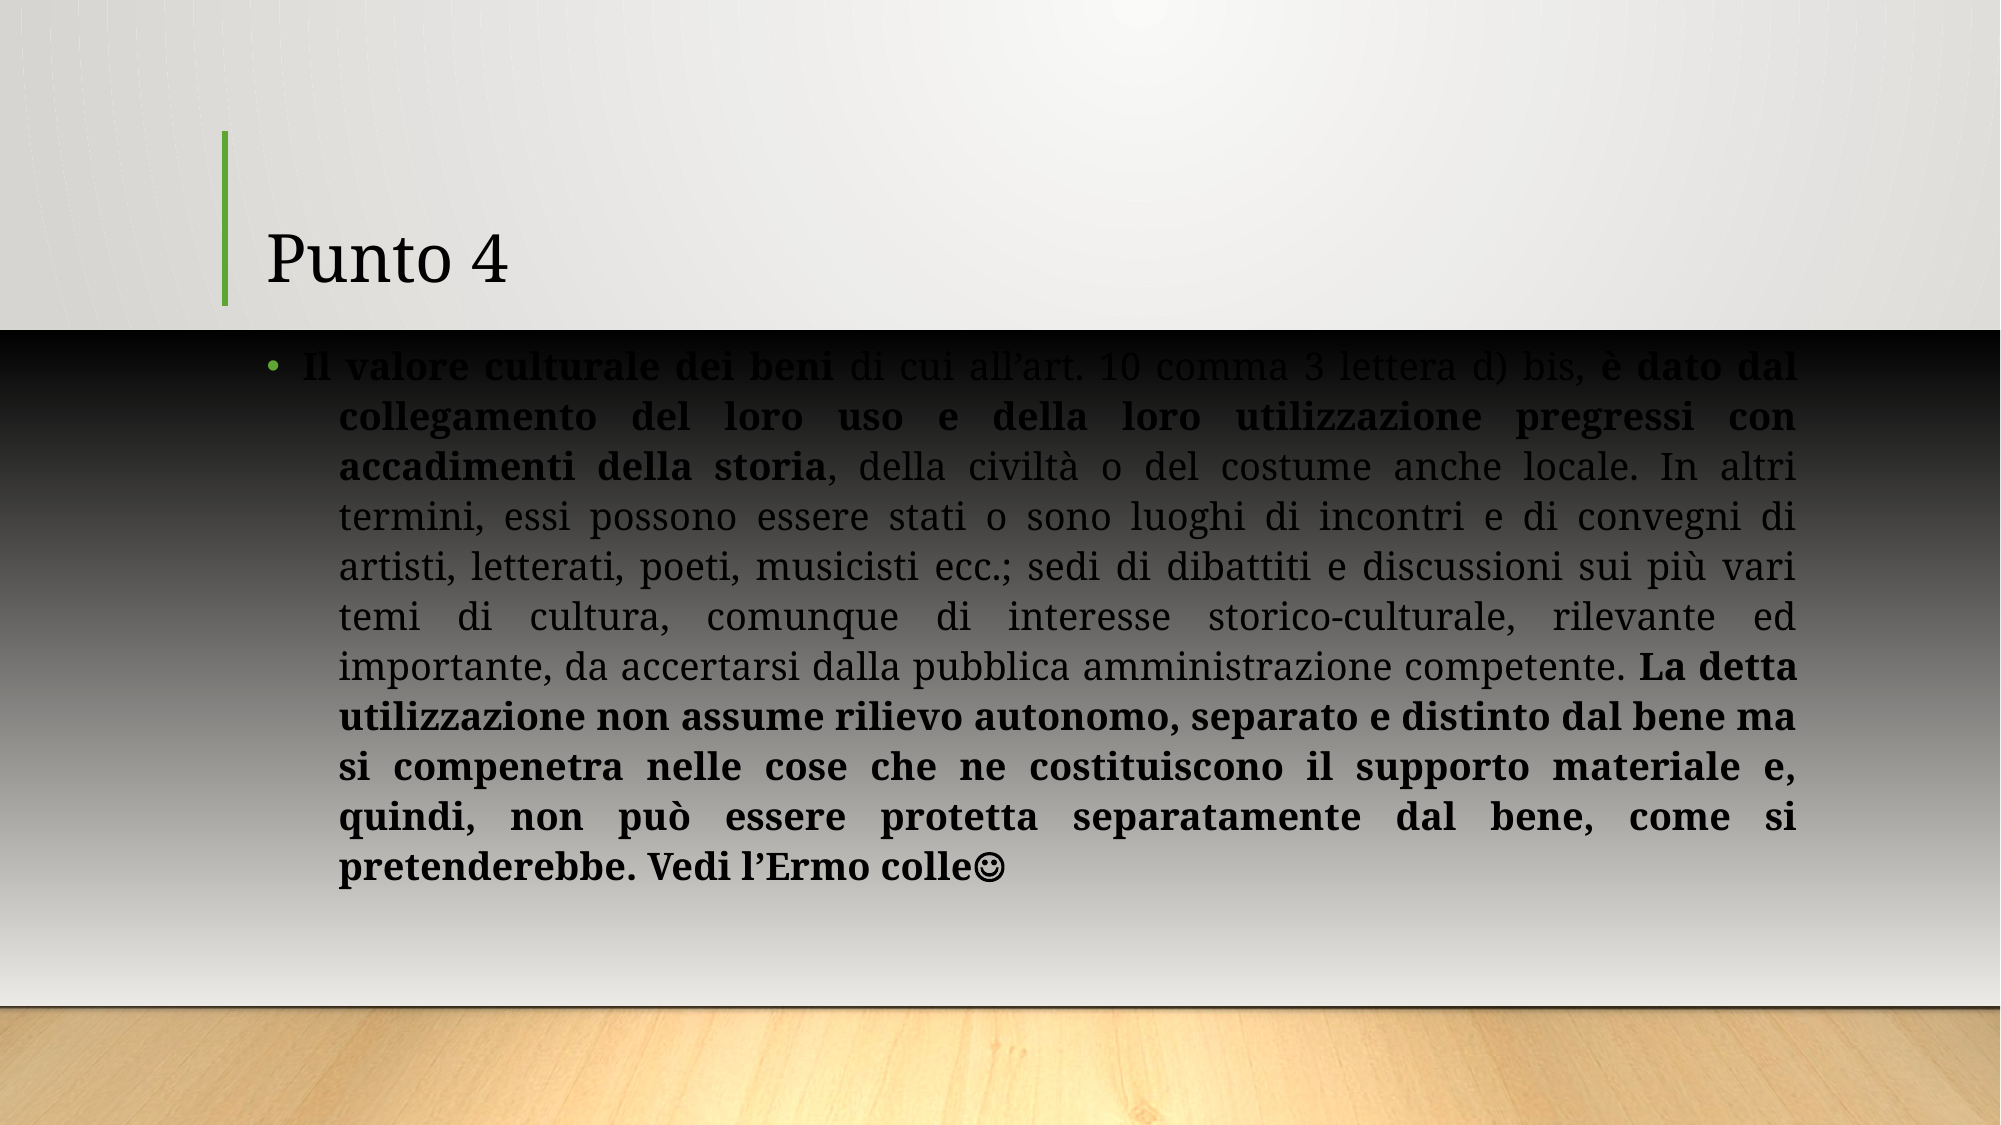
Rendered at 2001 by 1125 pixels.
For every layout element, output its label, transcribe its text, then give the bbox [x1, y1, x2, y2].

list Il valore culturale dei beni di cui all’art. 10 comma 3 lettera d) bis, è dato dal collegamento del loro uso e della loro utilizzazione pregressi con accadimenti della storia, della civiltà o del costume anche locale. In altri termini, essi possono essere stati o sono luoghi di incontri e di convegni di artisti, letterati, poeti, musicisti ecc.; sedi di dibattiti e discussioni sui più vari temi di cultura, comunque di interesse storico-culturale, rilevante ed importante, da accertarsi dalla pubblica amministrazione competente. La detta utilizzazione non assume rilievo autonomo, separato e distinto dal bene ma si compenetra nelle cose che ne costituiscono il supporto materiale e, quindi, non può essere protetta separatamente dal bene, come si pretenderebbe. Vedi l’Ermo colle [251, 330, 1814, 897]
title Punto 4 [251, 131, 1814, 305]
